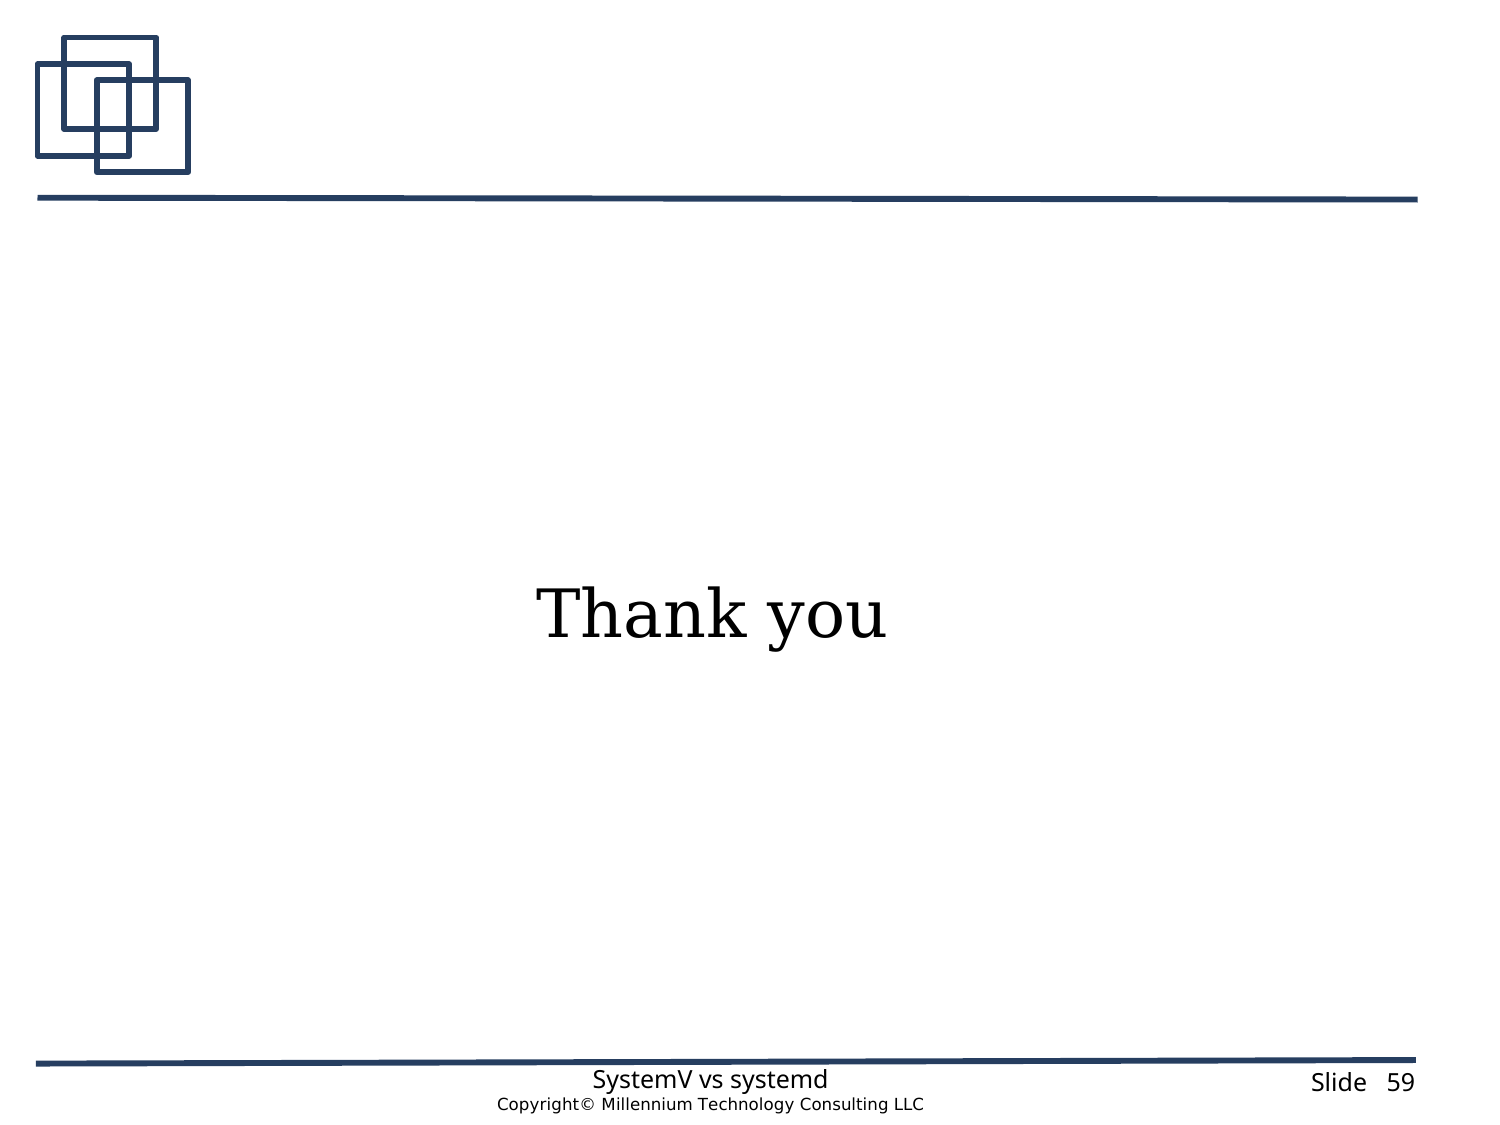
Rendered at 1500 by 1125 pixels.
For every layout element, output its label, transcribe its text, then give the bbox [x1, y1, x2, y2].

subtitle Thank you [75, 179, 1351, 1050]
